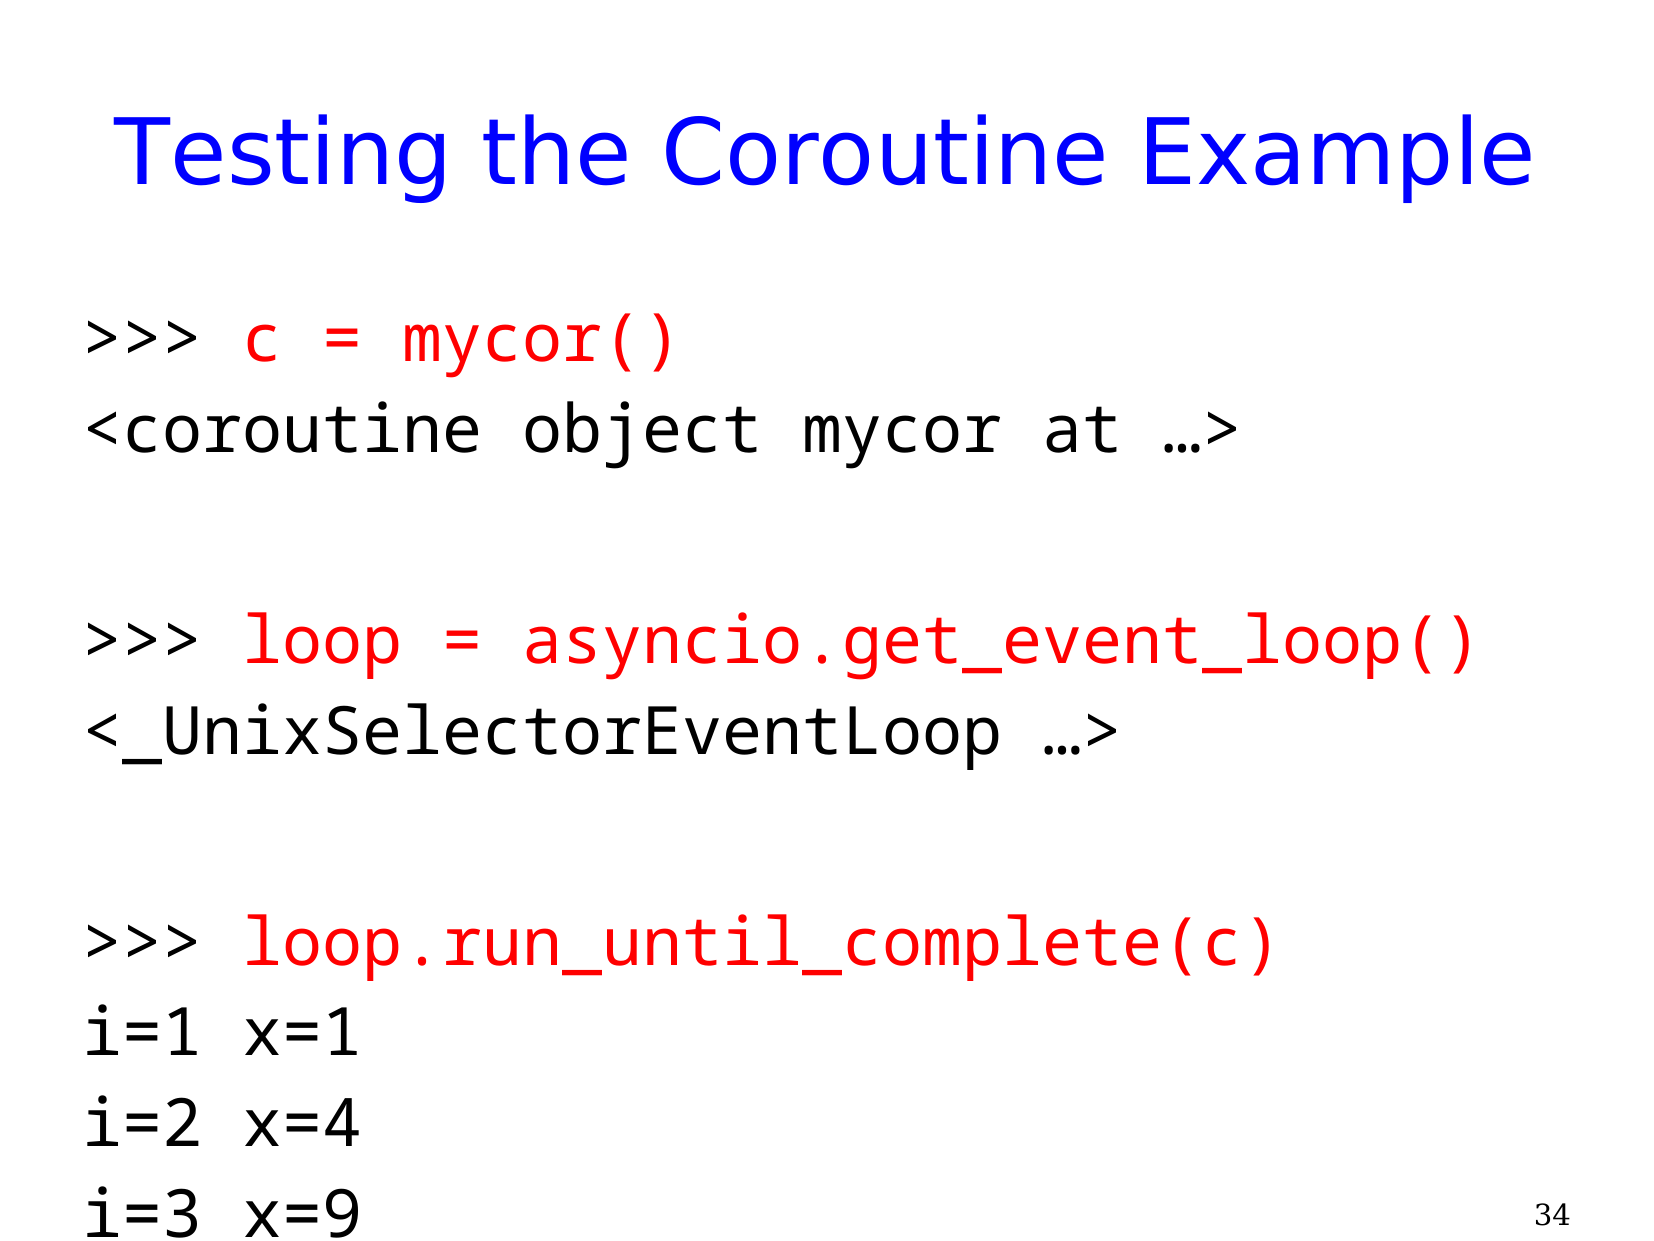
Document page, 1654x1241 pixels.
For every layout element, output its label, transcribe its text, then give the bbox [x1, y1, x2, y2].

list >>> c = mycor() <coroutine object mycor at …> >>> loop = asyncio.get_event_loop() <_UnixSelectorEventLoop …> >>> loop.run_until_complete(c) i=1 x=1 i=2 x=4 i=3 x=9 i=4 x=16 [82, 290, 1571, 1205]
title Testing the Coroutine Example [82, 49, 1571, 257]
